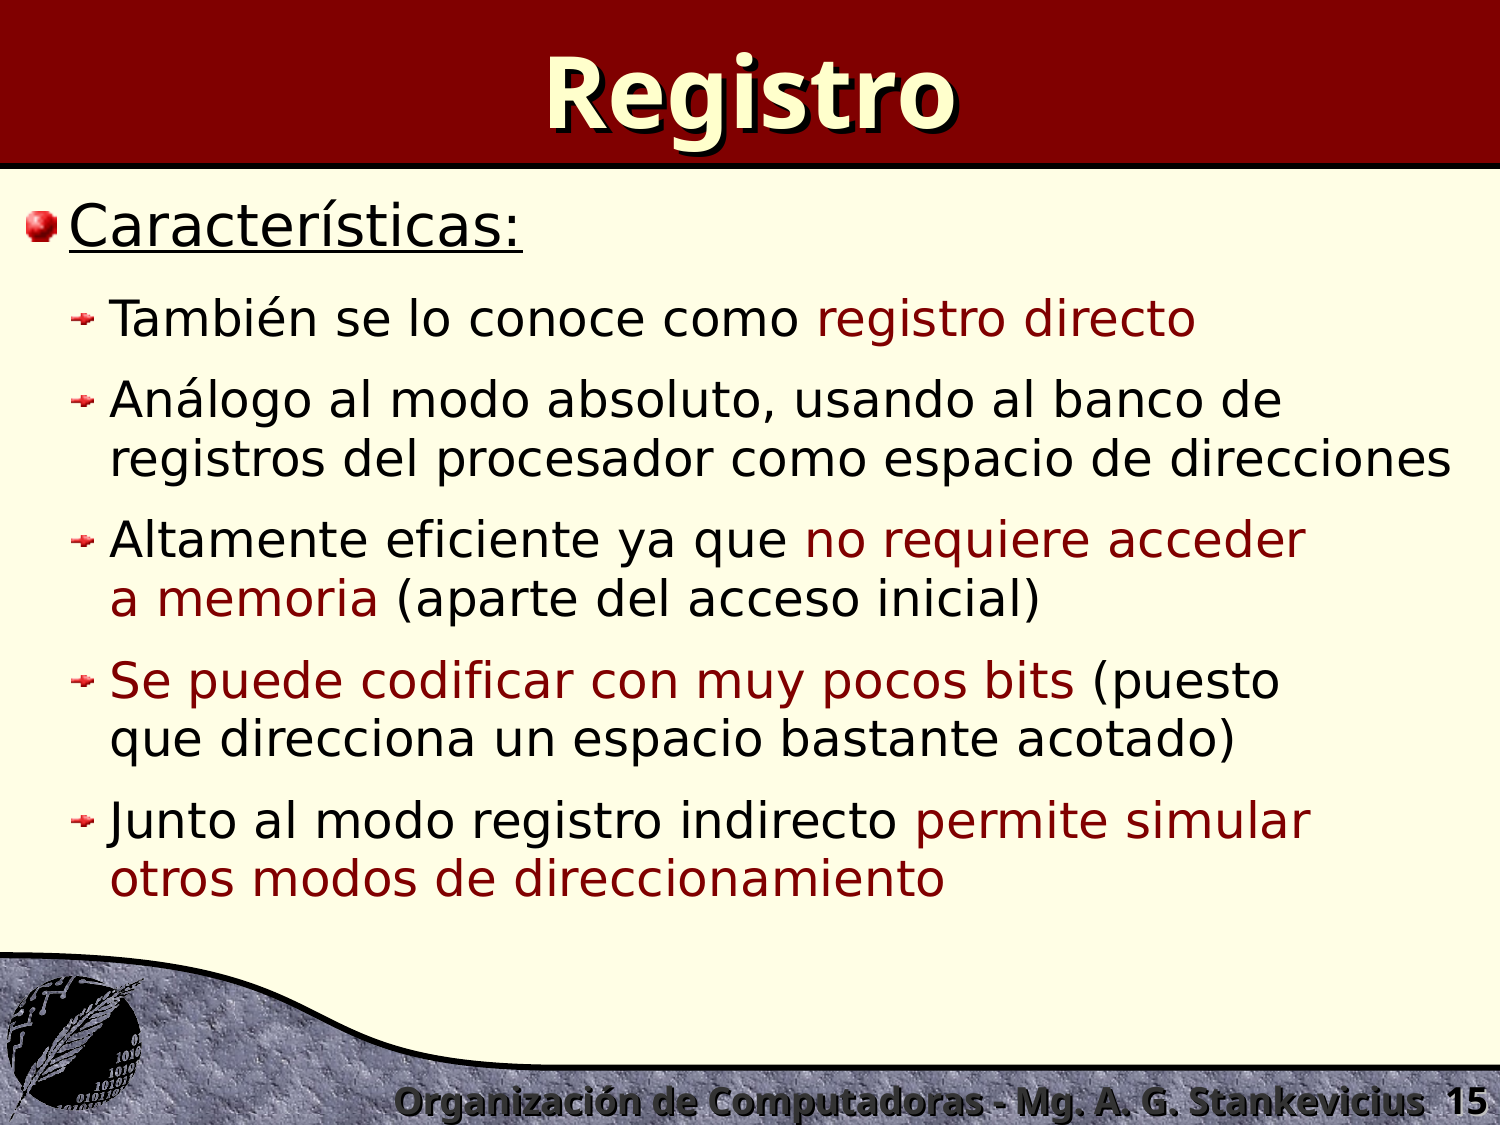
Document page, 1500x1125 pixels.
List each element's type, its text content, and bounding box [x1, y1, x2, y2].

picture [802, 1100, 806, 1110]
picture [1058, 1100, 1065, 1110]
picture [0, 959, 1500, 1125]
list Características: También se lo conoce como registro directo Análogo al modo absoluto, usando al banco de registros del procesador como espacio de direcciones Altamente eficiente ya que no requiere acceder a memoria (aparte del acceso inicial) Se puede codificar con muy pocos bits (puesto que direcciona un espacio bastante acotado) Junto al modo registro indirecto permite simular otros modos de direccionamiento [11, 192, 1486, 935]
picture [448, 1100, 455, 1110]
title Registro [15, 5, 1485, 160]
